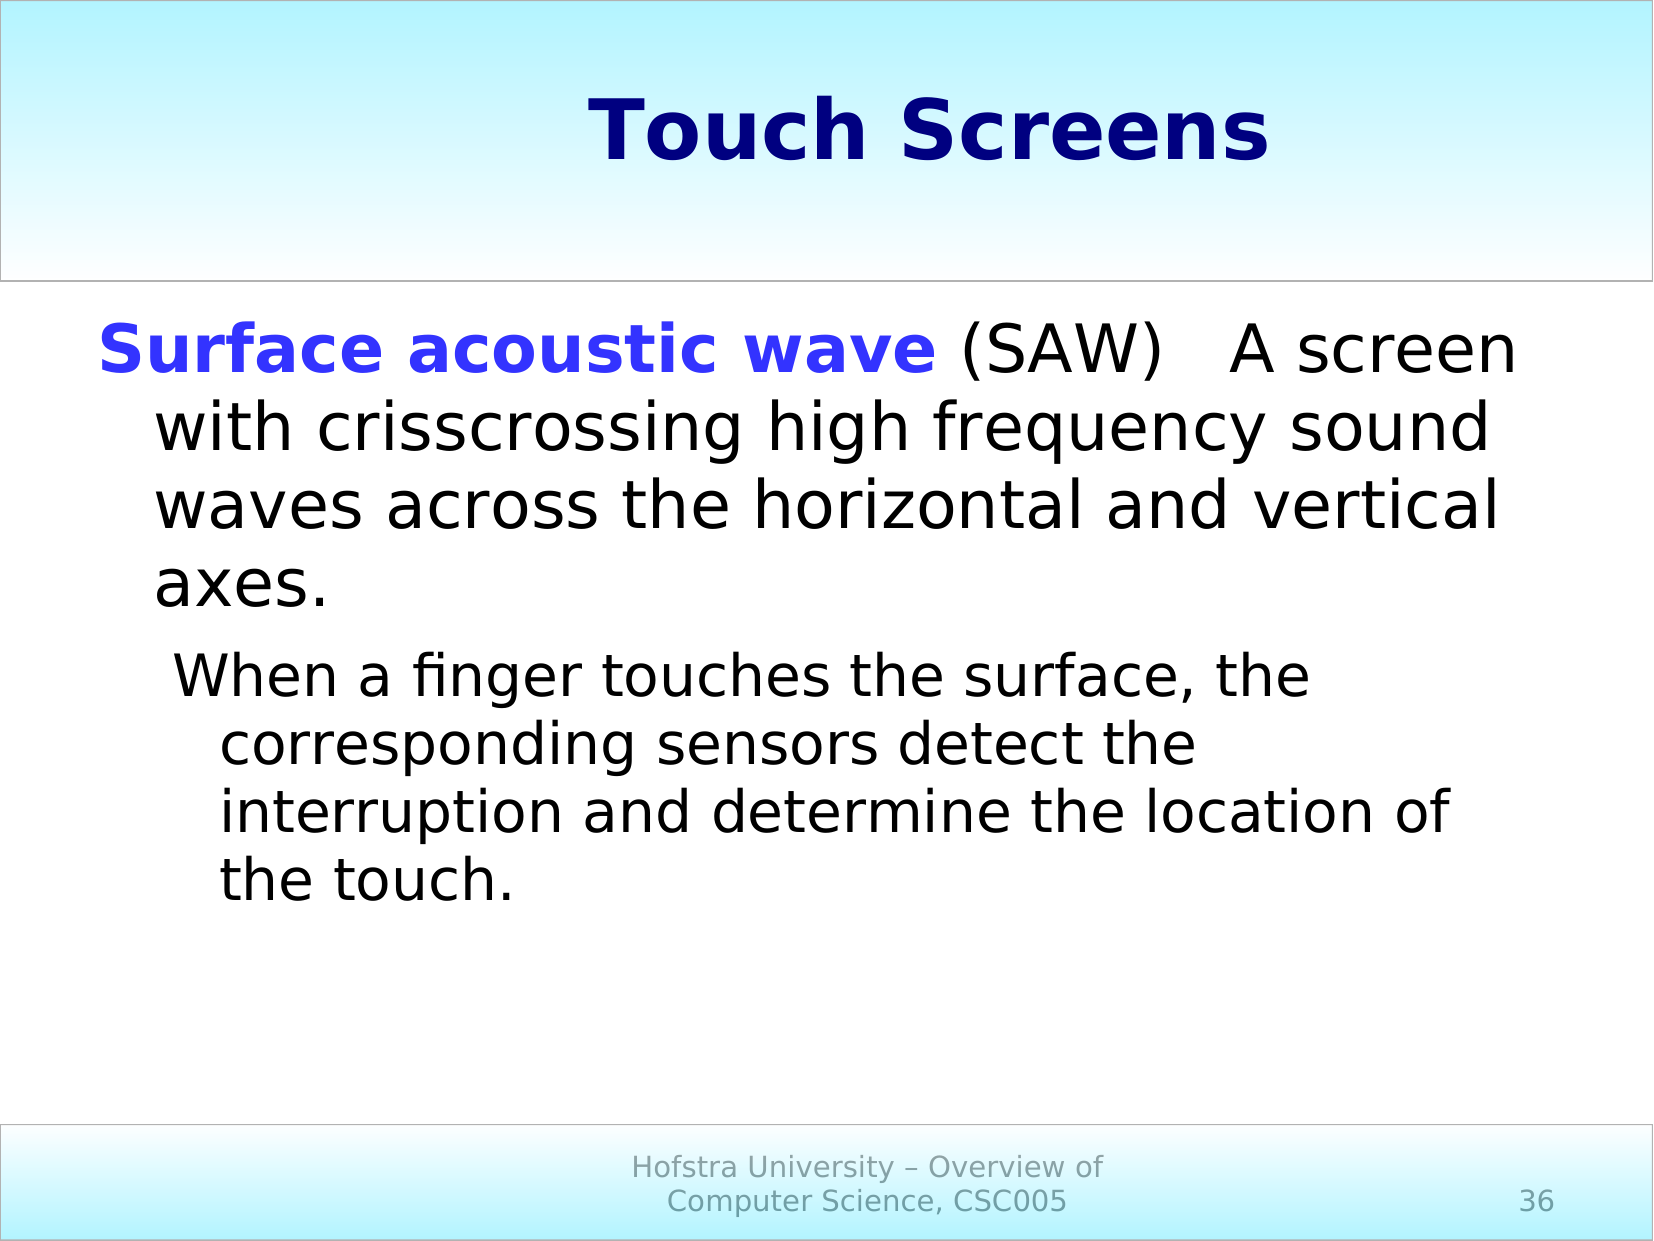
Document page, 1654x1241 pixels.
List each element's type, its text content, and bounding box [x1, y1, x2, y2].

list Surface acoustic wave (SAW) A screen with crisscrossing high frequency sound waves across the horizontal and vertical axes. When a finger touches the surface, the corresponding sensors detect the interruption and determine the location of the touch. [82, 303, 1571, 1146]
title Touch Screens [247, 27, 1612, 235]
